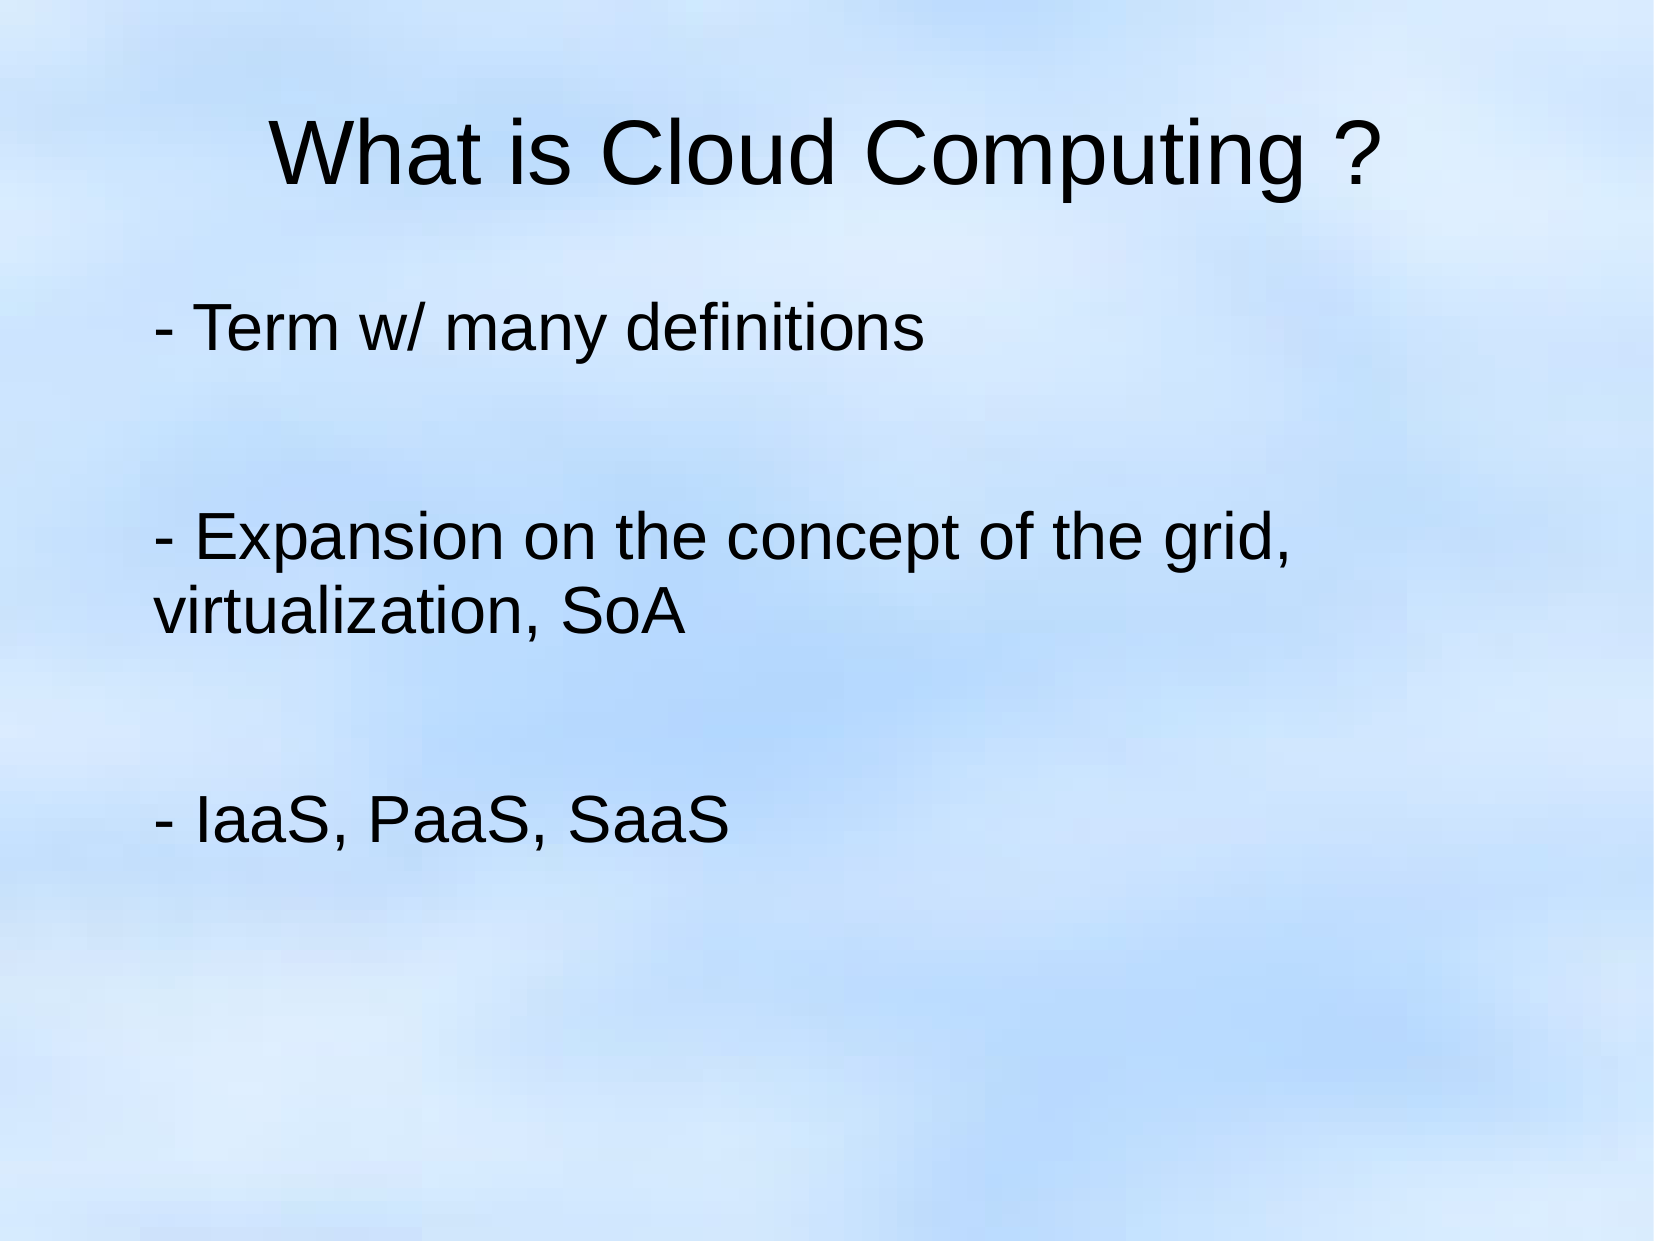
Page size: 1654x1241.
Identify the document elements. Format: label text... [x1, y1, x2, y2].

picture [0, 0, 1654, 1241]
list - Term w/ many definitions - Expansion on the concept of the grid, virtualization, SoA - IaaS, PaaS, SaaS [82, 290, 1571, 1109]
title What is Cloud Computing ? [82, 49, 1571, 257]
